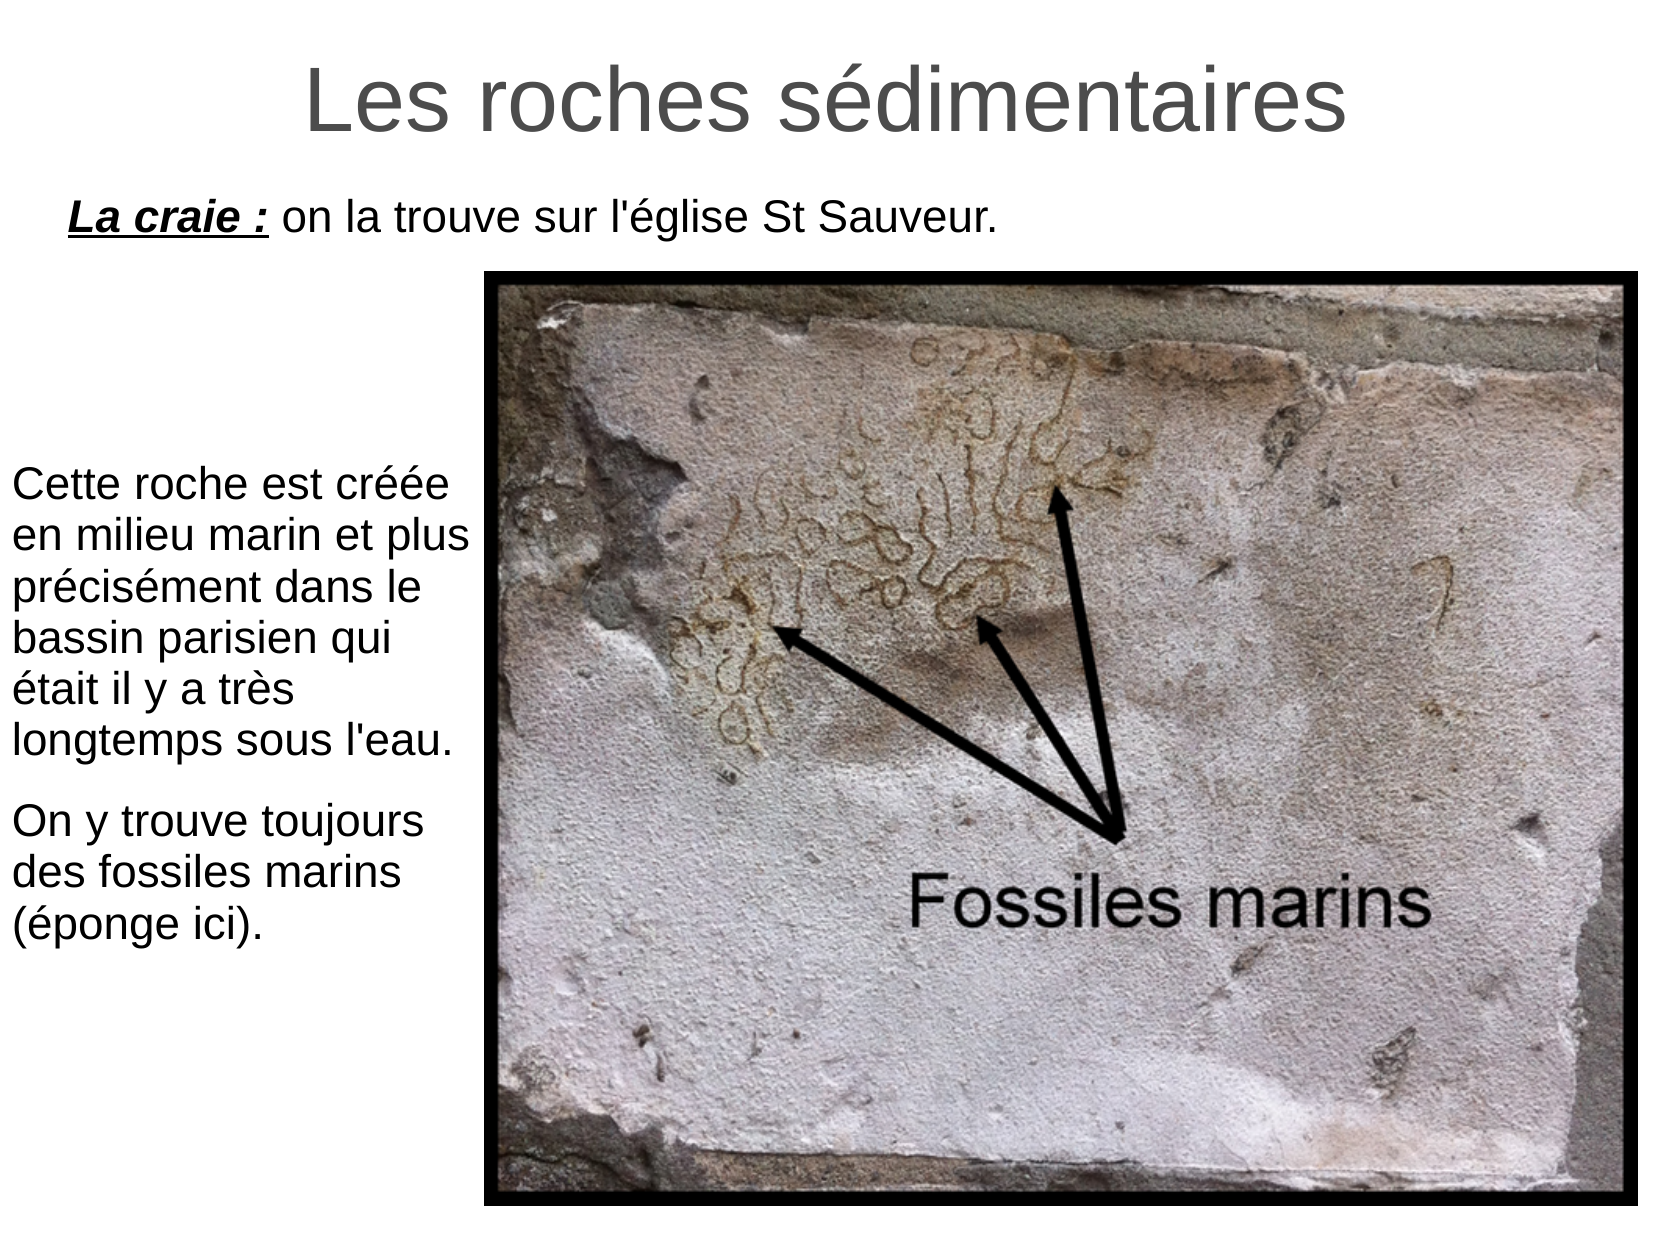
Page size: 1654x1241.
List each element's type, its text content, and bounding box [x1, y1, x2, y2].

list La craie : on la trouve sur l'église St Sauveur. [0, 190, 1359, 237]
text_box Cette roche est créée en milieu marin et plus précisément dans le bassin parisien qui était il y a très longtemps sous l'eau. On y trouve toujours des fossiles marins (éponge ici). [11, 458, 485, 1134]
picture [484, 271, 1638, 1206]
title Les roches sédimentaires [82, 0, 1571, 204]
